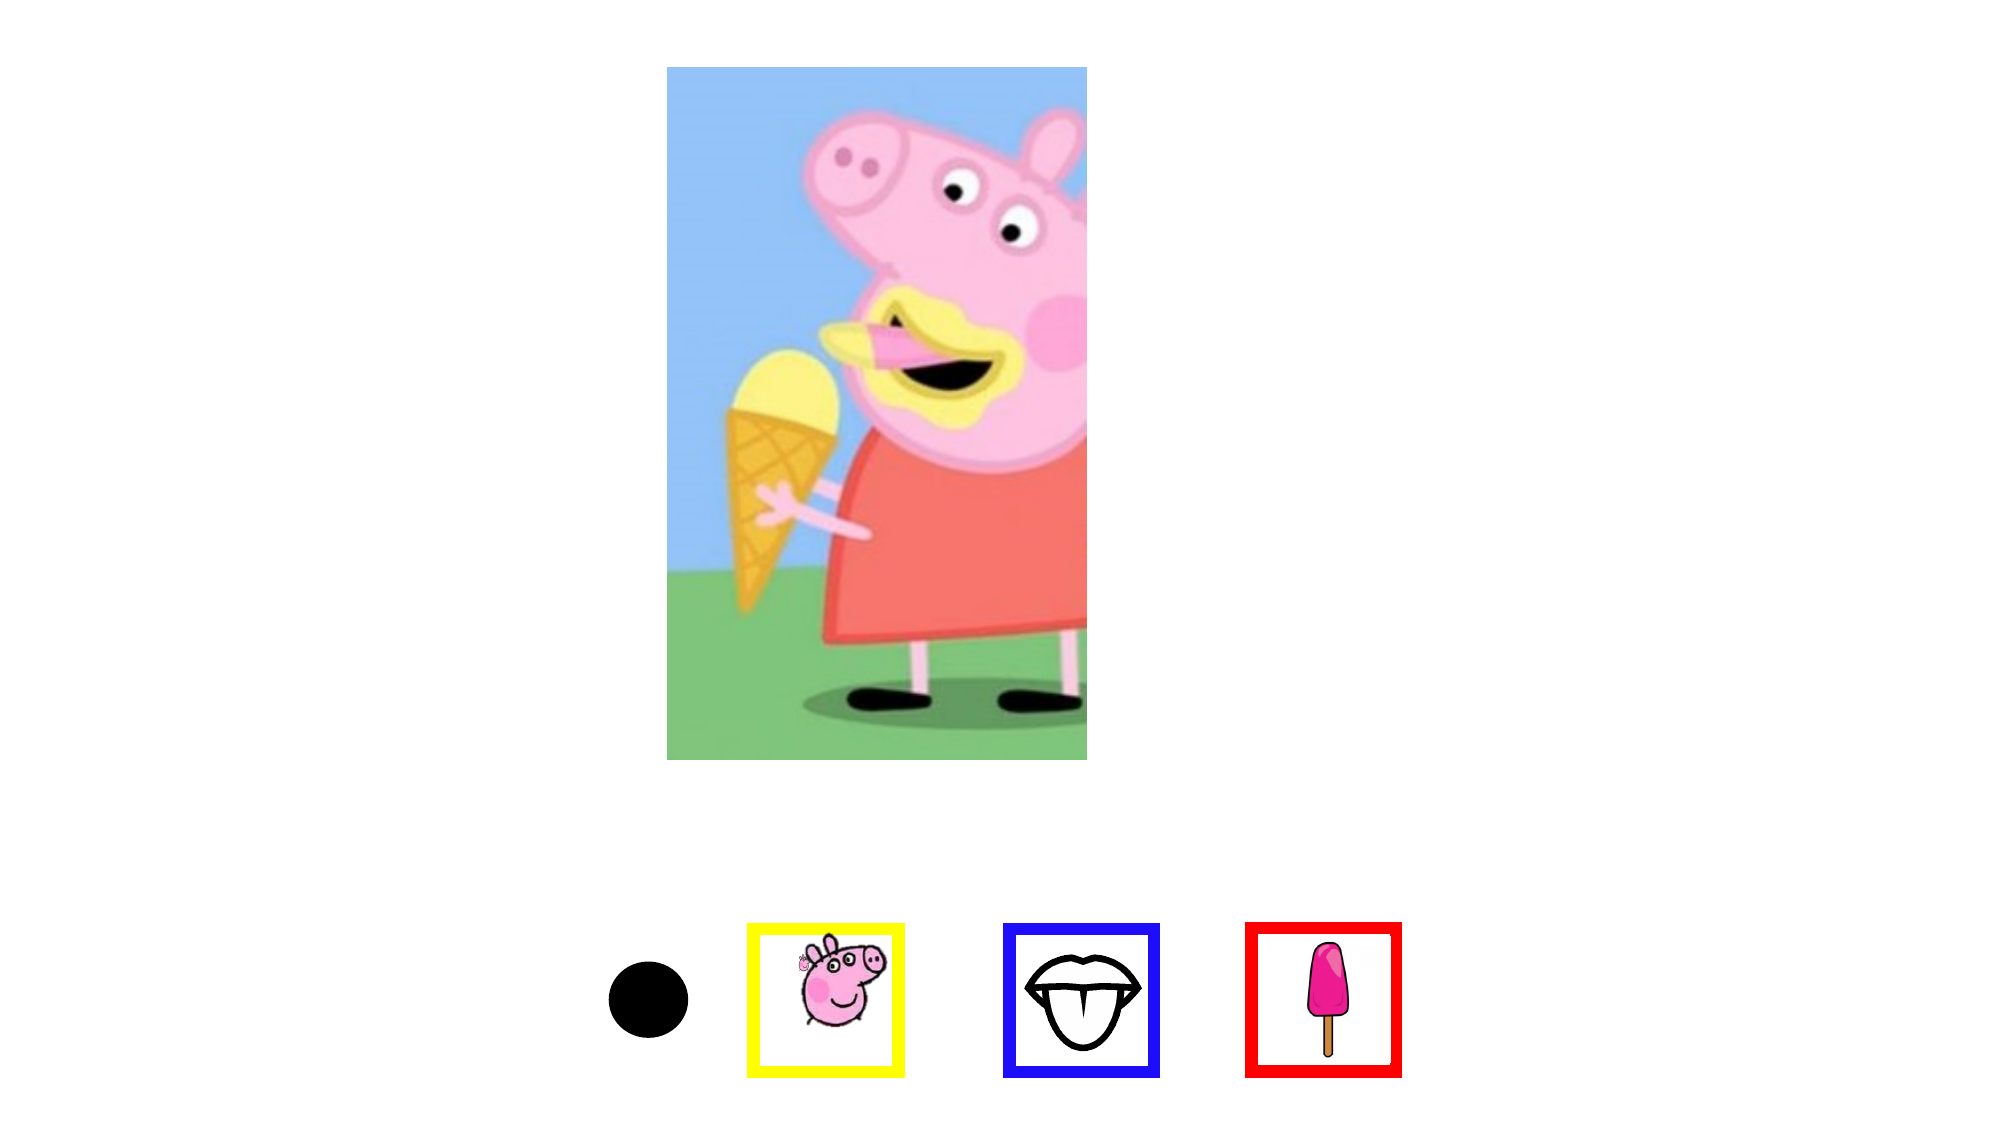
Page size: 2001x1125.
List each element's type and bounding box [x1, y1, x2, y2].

picture [531, 67, 1528, 1125]
